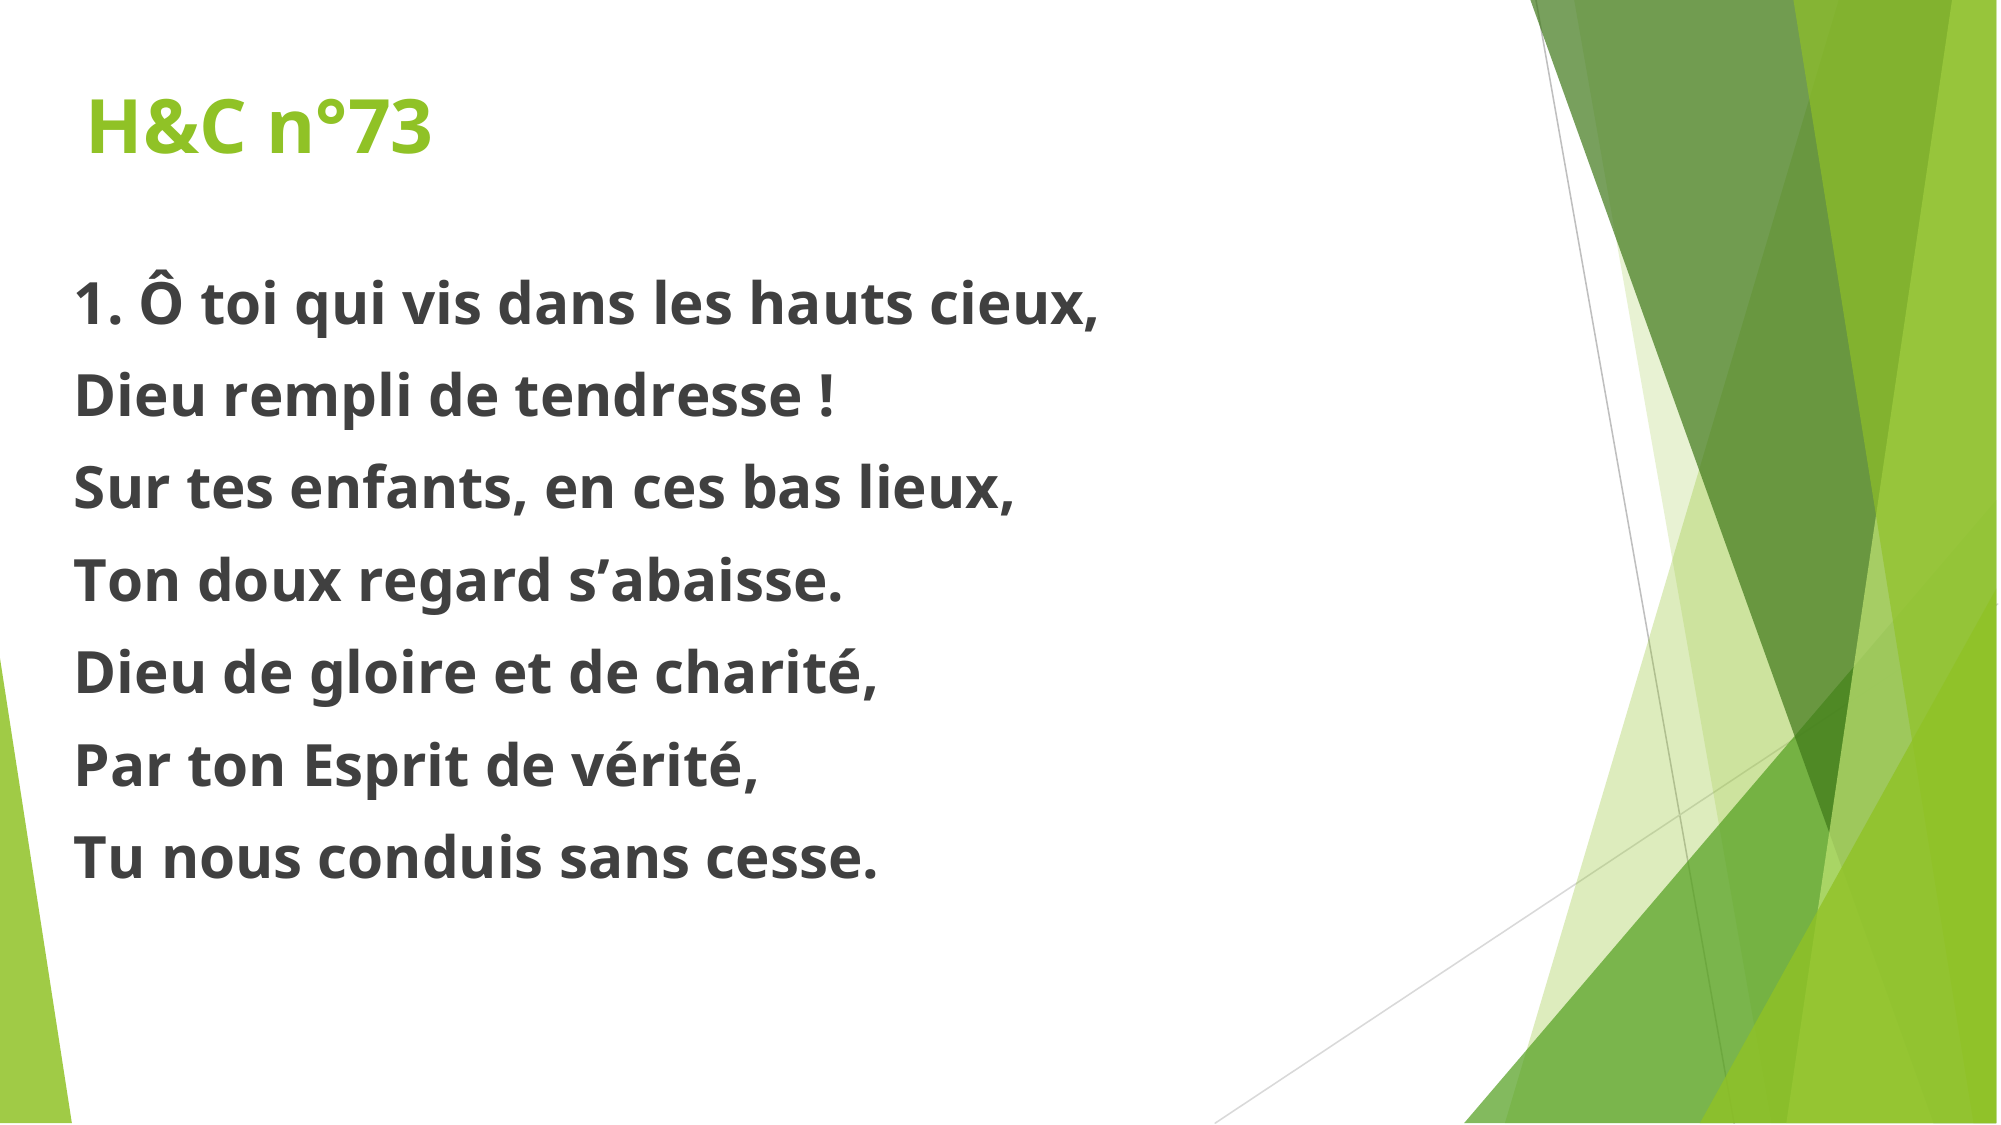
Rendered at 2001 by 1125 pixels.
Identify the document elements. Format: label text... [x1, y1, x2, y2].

text_box H&C n°73 [70, 70, 1522, 178]
text_box 1. Ô toi qui vis dans les hauts cieux, Dieu rempli de tendresse ! Sur tes enfants, en ces bas lieux, Ton doux regard s’abaisse. Dieu de gloire et de charité, Par ton Esprit de vérité, Tu nous conduis sans cesse. [59, 247, 2001, 1037]
